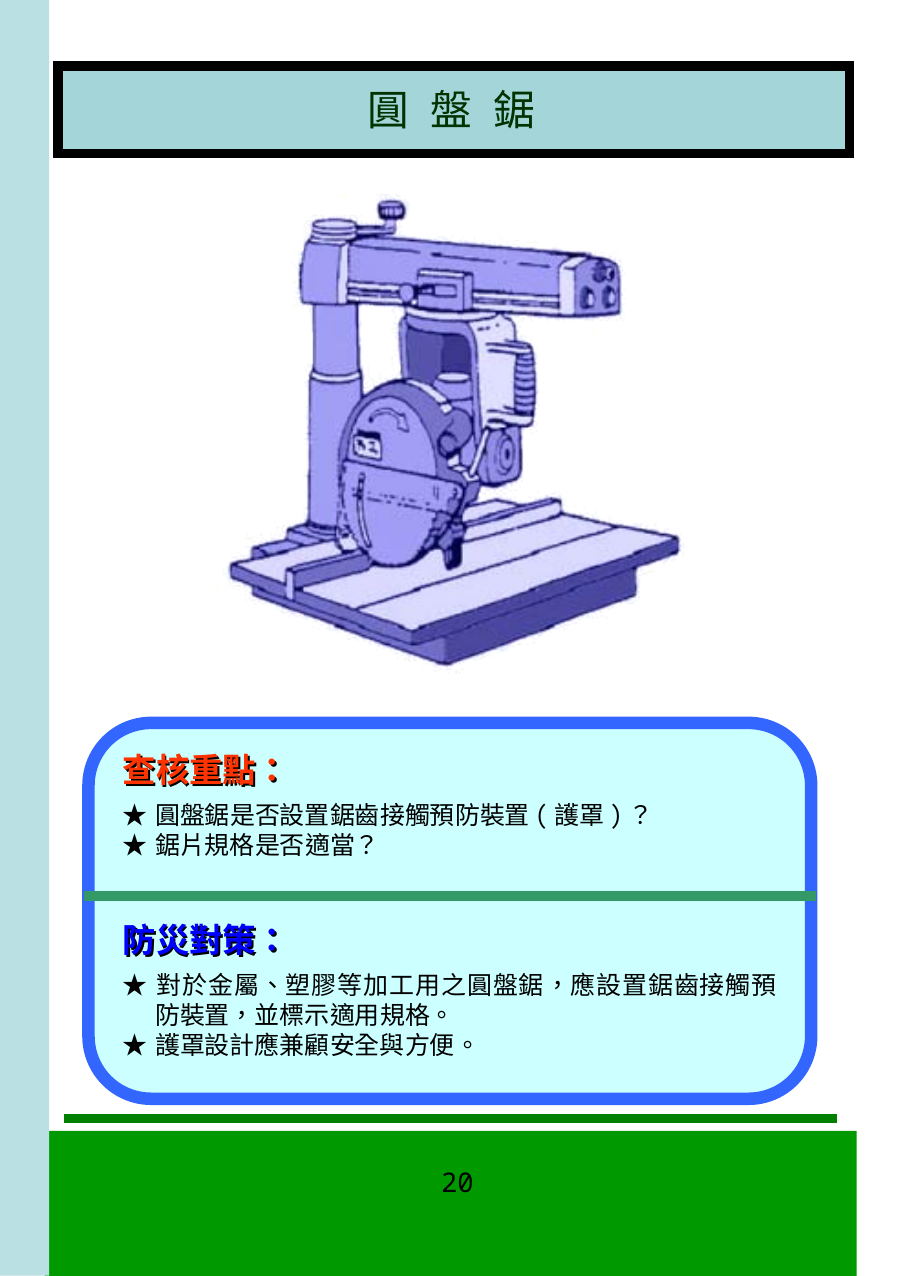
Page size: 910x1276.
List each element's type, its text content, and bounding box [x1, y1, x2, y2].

text_box 查核重點： ★ 圓盤鋸是否設置鋸齒接觸預防裝置(護罩)？ ★ 鋸片規格是否適當？ 防災對策： ★ 對於金屬、塑膠等加工用之圓盤鋸，應設置鋸齒接觸預防裝置，並標示適用規格。 ★ 護罩設計應兼顧安全與方便。 [88, 901, 812, 1099]
text_box 20 [422, 1157, 493, 1207]
text_box 查核重點： ★ 圓盤鋸是否設置鋸齒接觸預防裝置(護罩)？ ★ 鋸片規格是否適當？ 防災對策： ★ 對於金屬、塑膠等加工用之圓盤鋸，應設置鋸齒接觸預防裝置，並標示適用規格。 ★ 護罩設計應兼顧安全與方便。 [88, 722, 812, 891]
text_box [0, 0, 50, 1276]
text_box 圓 盤 鋸 [221, 75, 681, 142]
picture [216, 194, 688, 674]
